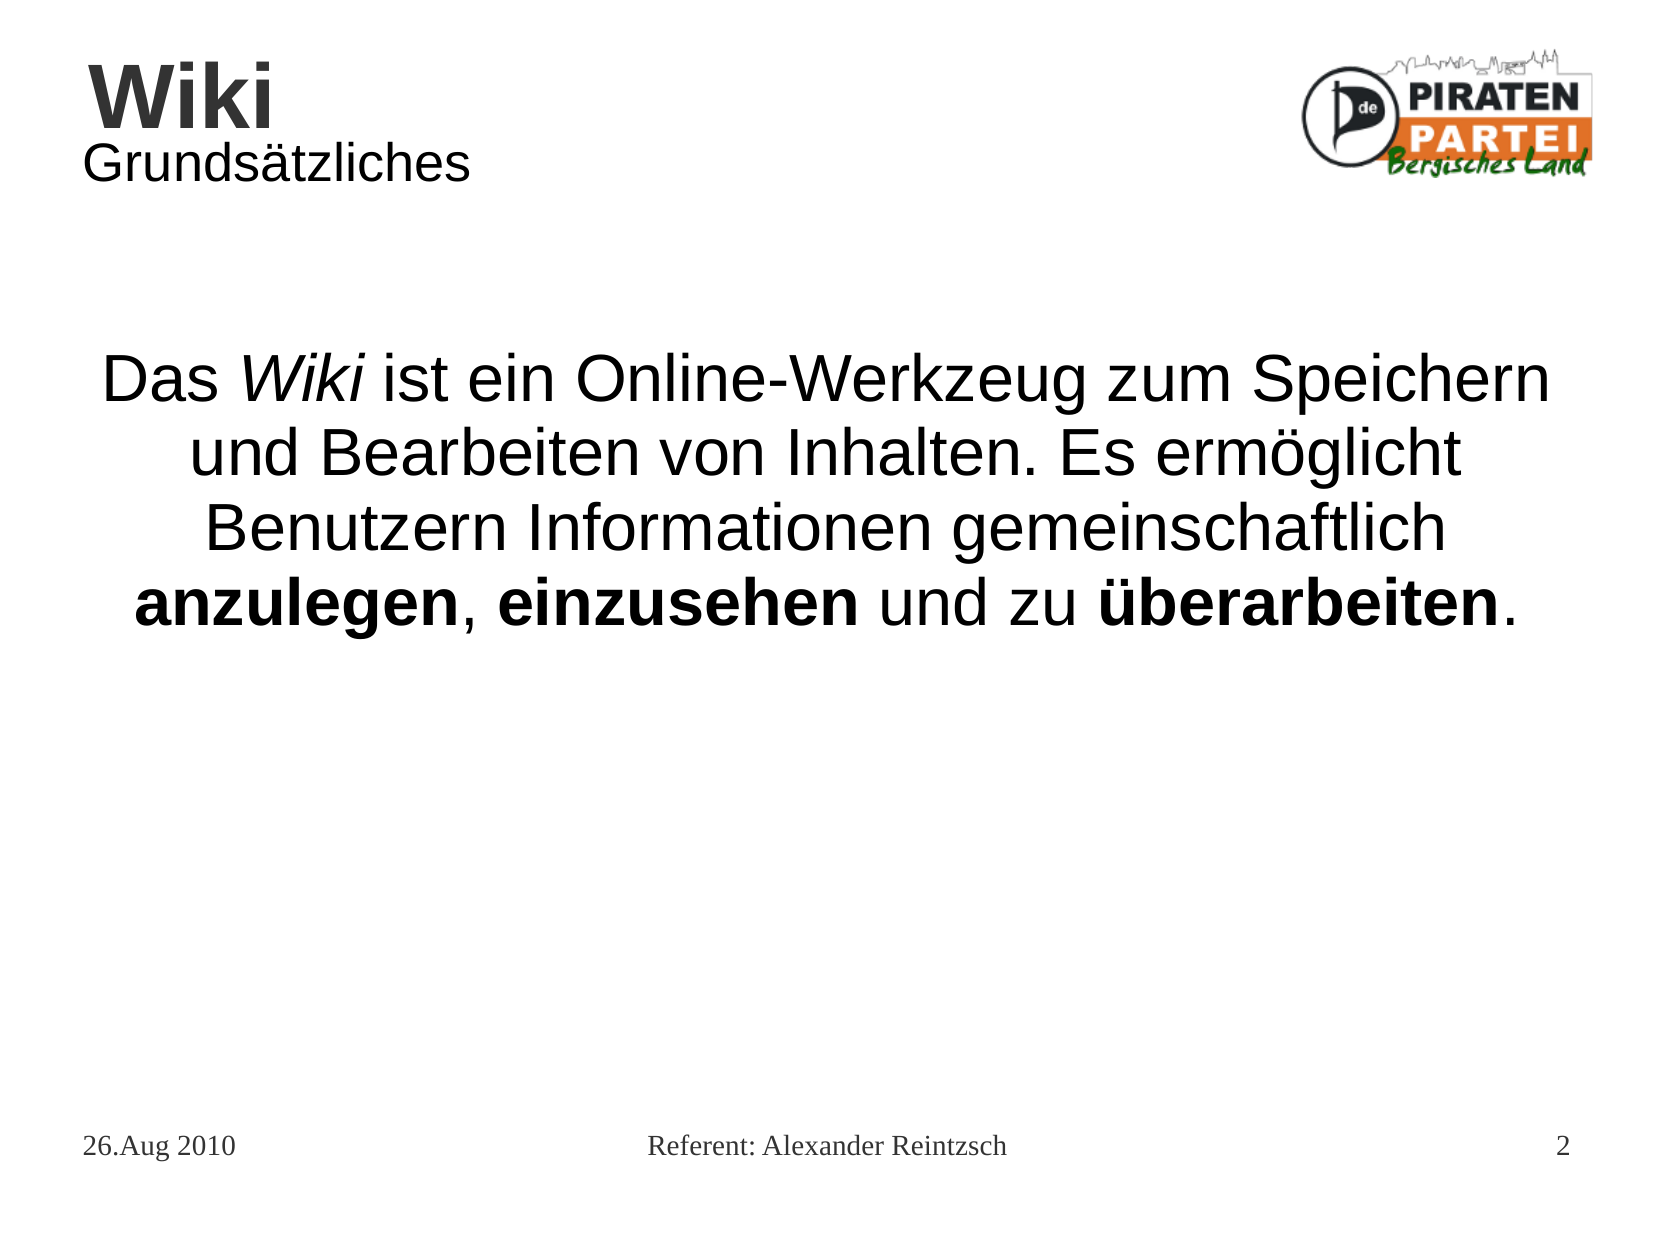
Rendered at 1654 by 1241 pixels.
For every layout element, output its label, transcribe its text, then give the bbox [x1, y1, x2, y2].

list Das Wiki ist ein Online-Werkzeug zum Speichern und Bearbeiten von Inhalten. Es ermöglicht Benutzern Informationen gemeinschaftlich anzulegen, einzusehen und zu überarbeiten. [82, 236, 1571, 1055]
title Grundsätzliches [82, 118, 1300, 207]
picture [1299, 48, 1595, 178]
